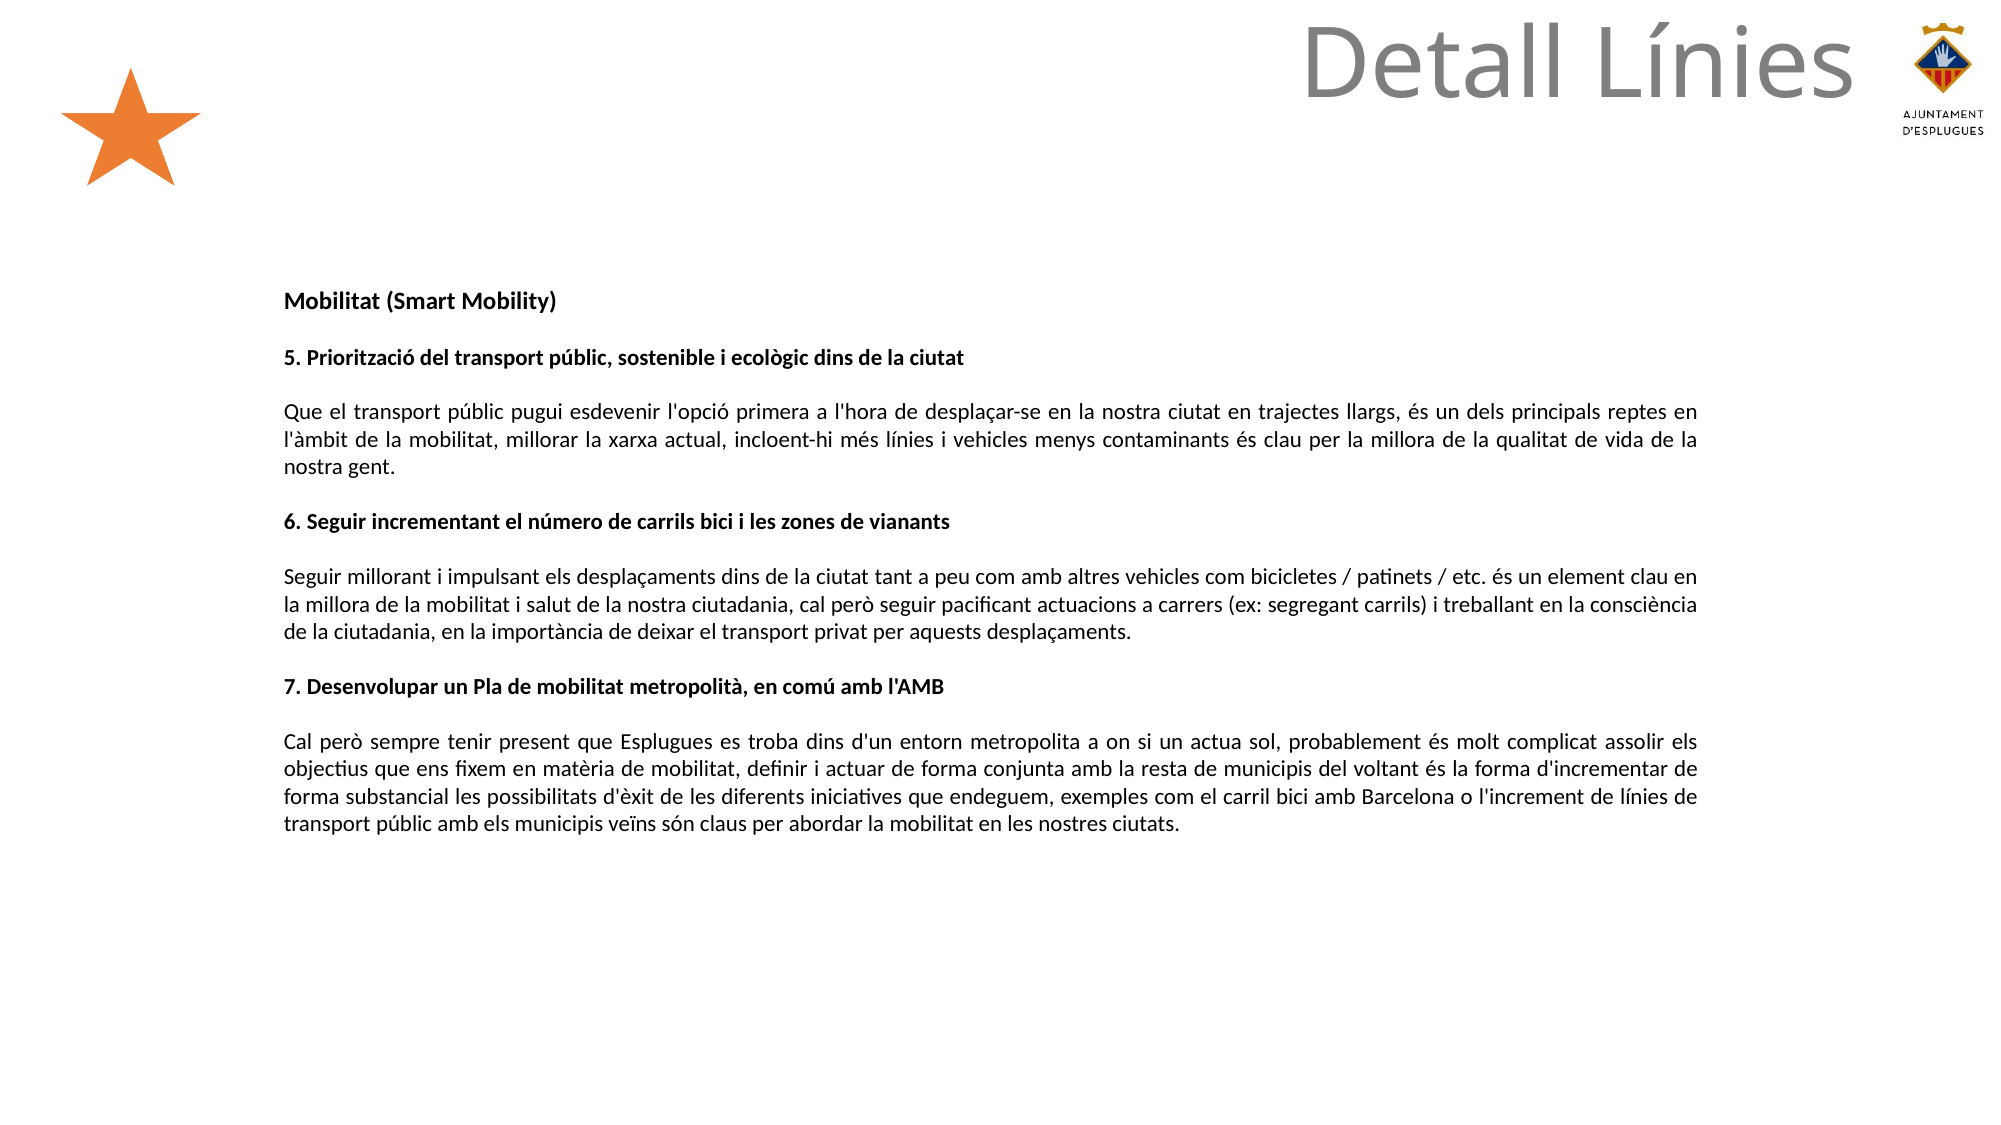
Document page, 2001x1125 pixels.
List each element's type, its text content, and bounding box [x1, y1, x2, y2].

text_box Mobilitat (Smart Mobility) 5. Priorització del transport públic, sostenible i ecològic dins de la ciutat Que el transport públic pugui esdevenir l'opció primera a l'hora de desplaçar-se en la nostra ciutat en trajectes llargs, és un dels principals reptes en l'àmbit de la mobilitat, millorar la xarxa actual, incloent-hi més línies i vehicles menys contaminants és clau per la millora de la qualitat de vida de la nostra gent. 6. Seguir incrementant el número de carrils bici i les zones de vianants Seguir millorant i impulsant els desplaçaments dins de la ciutat tant a peu com amb altres vehicles com bicicletes / patinets / etc. és un element clau en la millora de la mobilitat i salut de la nostra ciutadania, cal però seguir pacificant actuacions a carrers (ex: segregant carrils) i treballant en la consciència de la ciutadania, en la importància de deixar el transport privat per aquests desplaçaments. 7. Desenvolupar un Pla de mobilitat metropolità, en comú amb l'AMB Cal però sempre tenir present que Esplugues es troba dins d'un entorn metropolita a on si un actua sol, probablement és molt complicat assolir els objectius que ens fixem en matèria de mobilitat, definir i actuar de forma conjunta amb la resta de municipis del voltant és la forma d'incrementar de forma substancial les possibilitats d'èxit de les diferents iniciatives que endeguem, exemples com el carril bici amb Barcelona o l'increment de línies de transport públic amb els municipis veïns són claus per abordar la mobilitat en les nostres ciutats. [269, 277, 1717, 844]
text_box [50, 59, 212, 194]
picture [1894, 15, 1991, 143]
text_box Detall Línies [1181, 3, 1976, 127]
